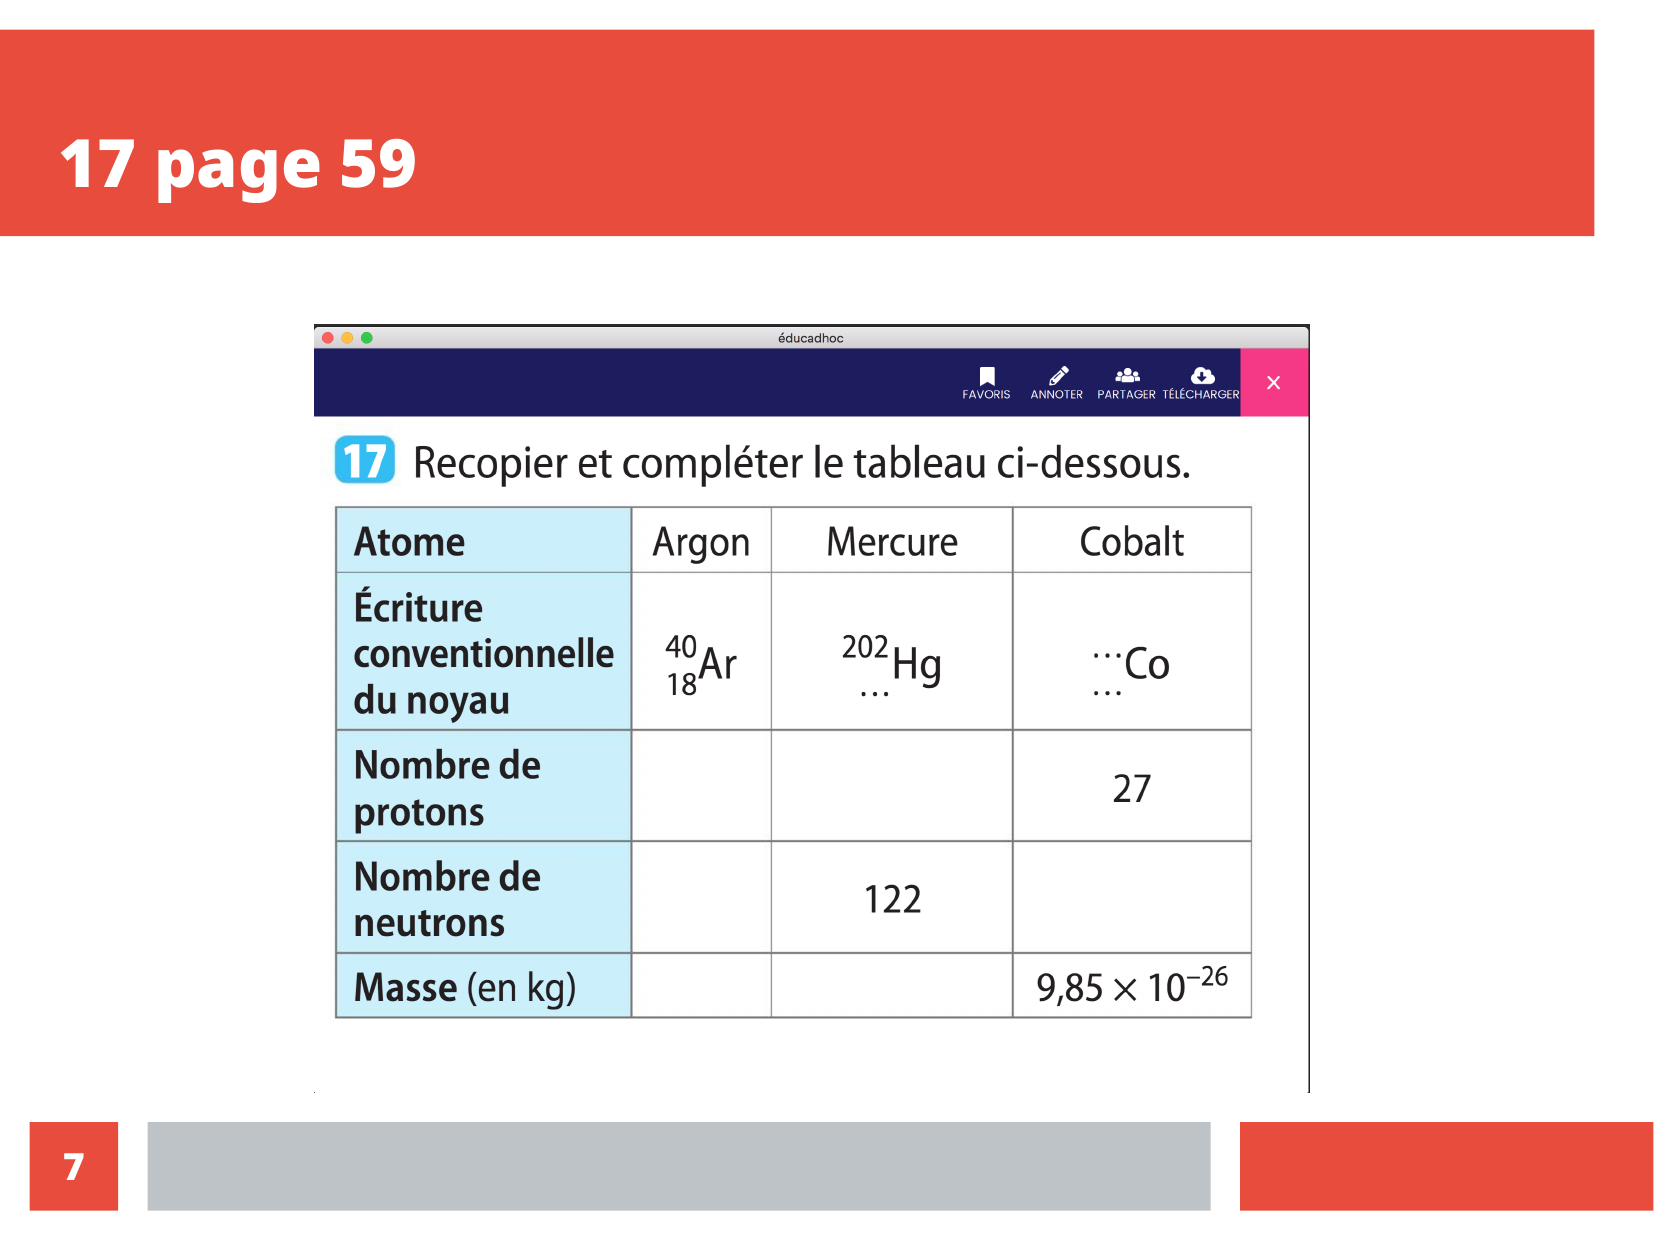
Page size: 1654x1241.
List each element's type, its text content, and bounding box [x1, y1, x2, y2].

picture [314, 324, 1310, 1093]
title 17 page 59 [59, 59, 1595, 207]
